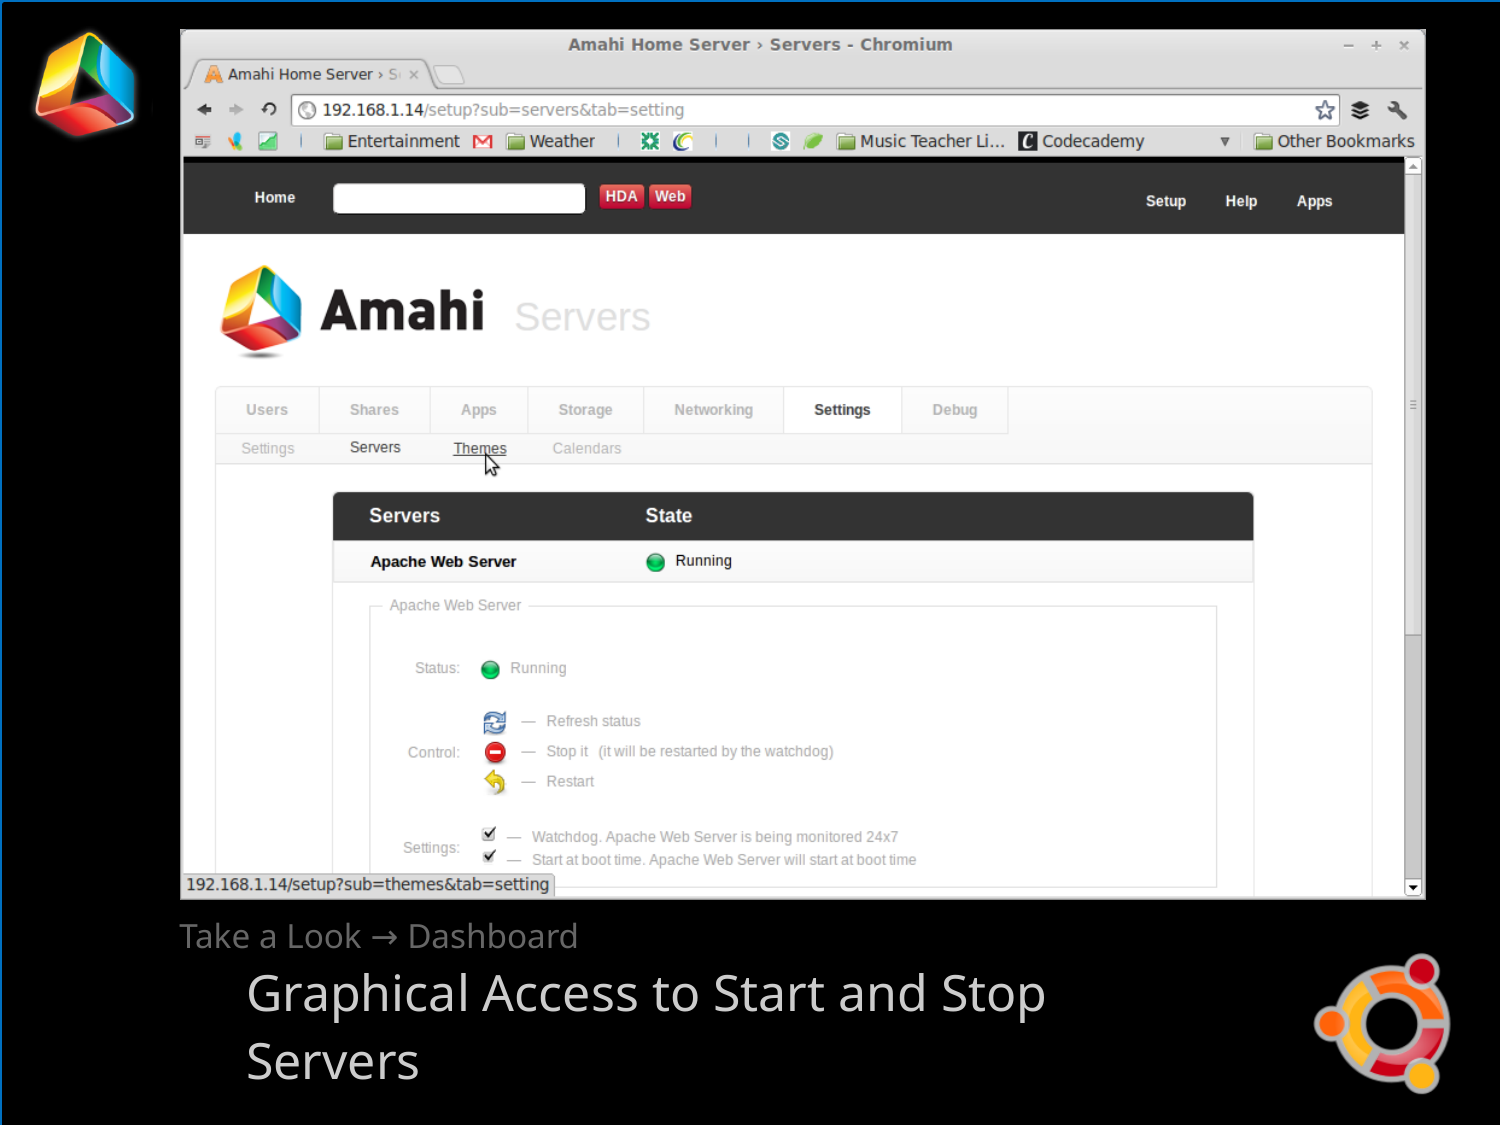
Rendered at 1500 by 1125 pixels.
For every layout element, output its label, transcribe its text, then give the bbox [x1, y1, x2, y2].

picture [1306, 947, 1457, 1098]
text_box Take a Look → Dashboard Graphical Access to Start and Stop Servers [156, 905, 1207, 1119]
picture [180, 29, 1426, 901]
text_box [0, 0, 1500, 1125]
picture [9, 26, 153, 158]
